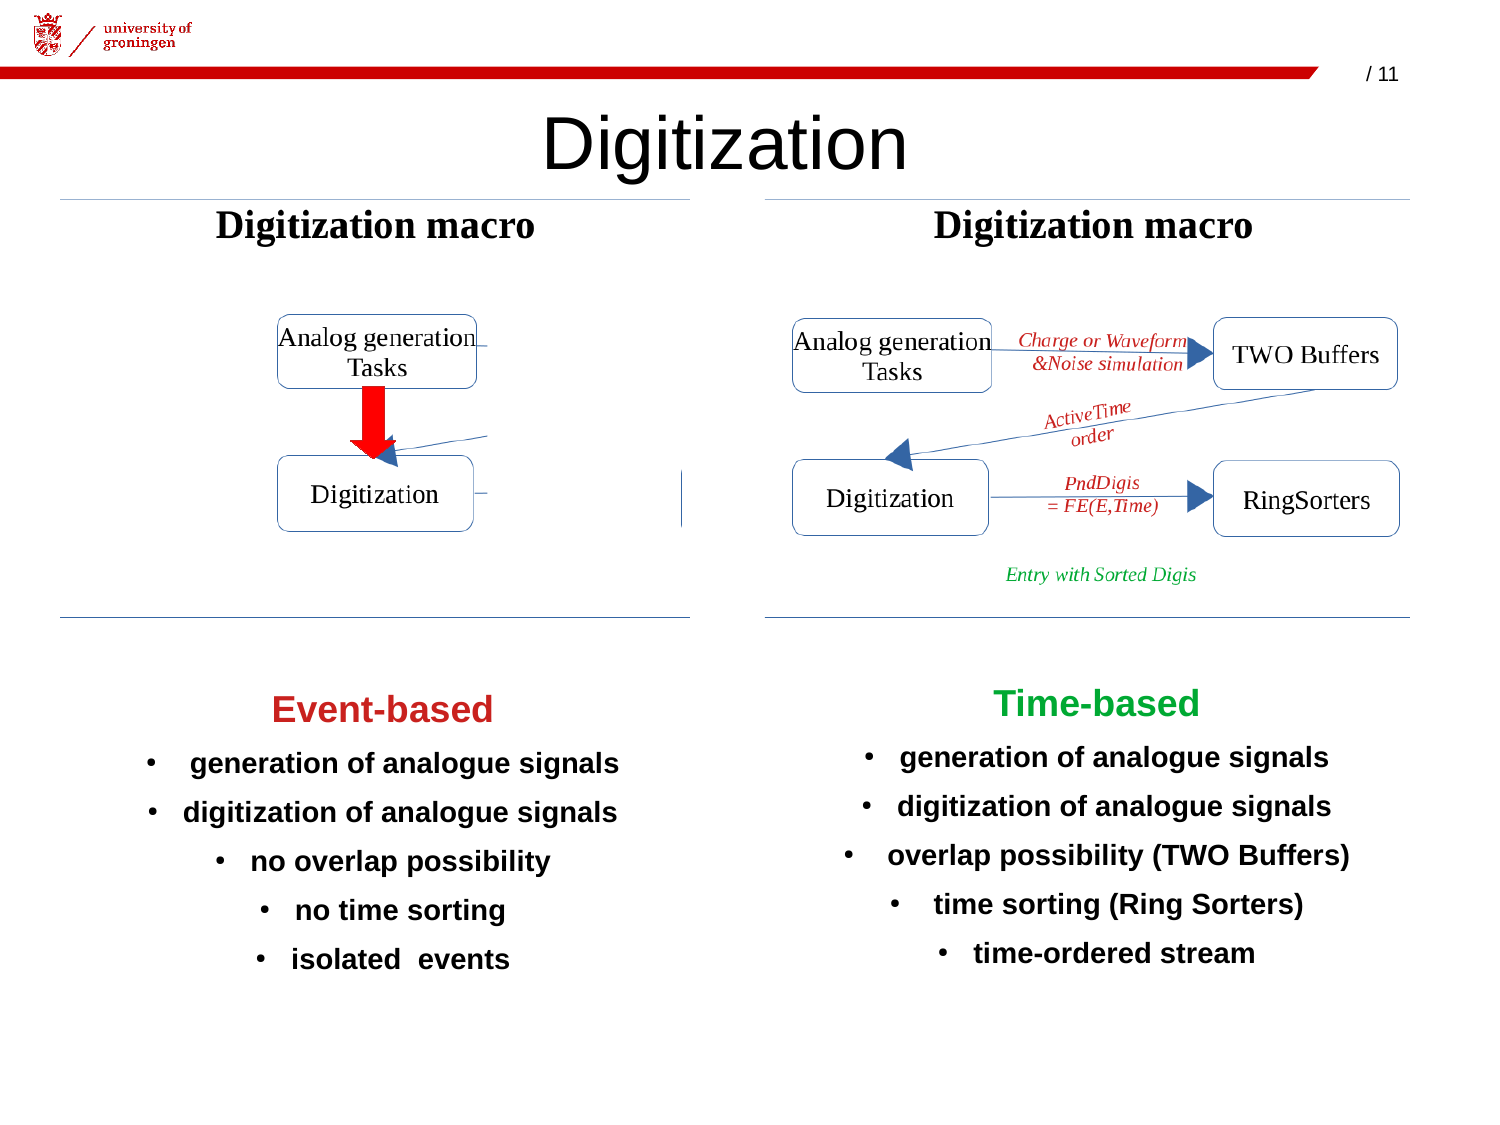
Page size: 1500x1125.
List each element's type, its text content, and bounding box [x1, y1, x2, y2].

text_box [350, 386, 396, 459]
text_box Time-based generation of analogue signals digitization of analogue signals overlap possibility (TWO Buffers) time sorting (Ring Sorters) time-ordered stream [819, 654, 1375, 1027]
picture [765, 191, 1410, 620]
title Digitization [0, 74, 1417, 205]
text_box Event-based generation of analogue signals digitization of analogue signals no overlap possibility no time sorting isolated events [120, 660, 646, 984]
text_box / 1 [1351, 55, 1487, 94]
text_box [15, 314, 681, 586]
picture [34, 13, 192, 57]
picture [60, 205, 690, 620]
